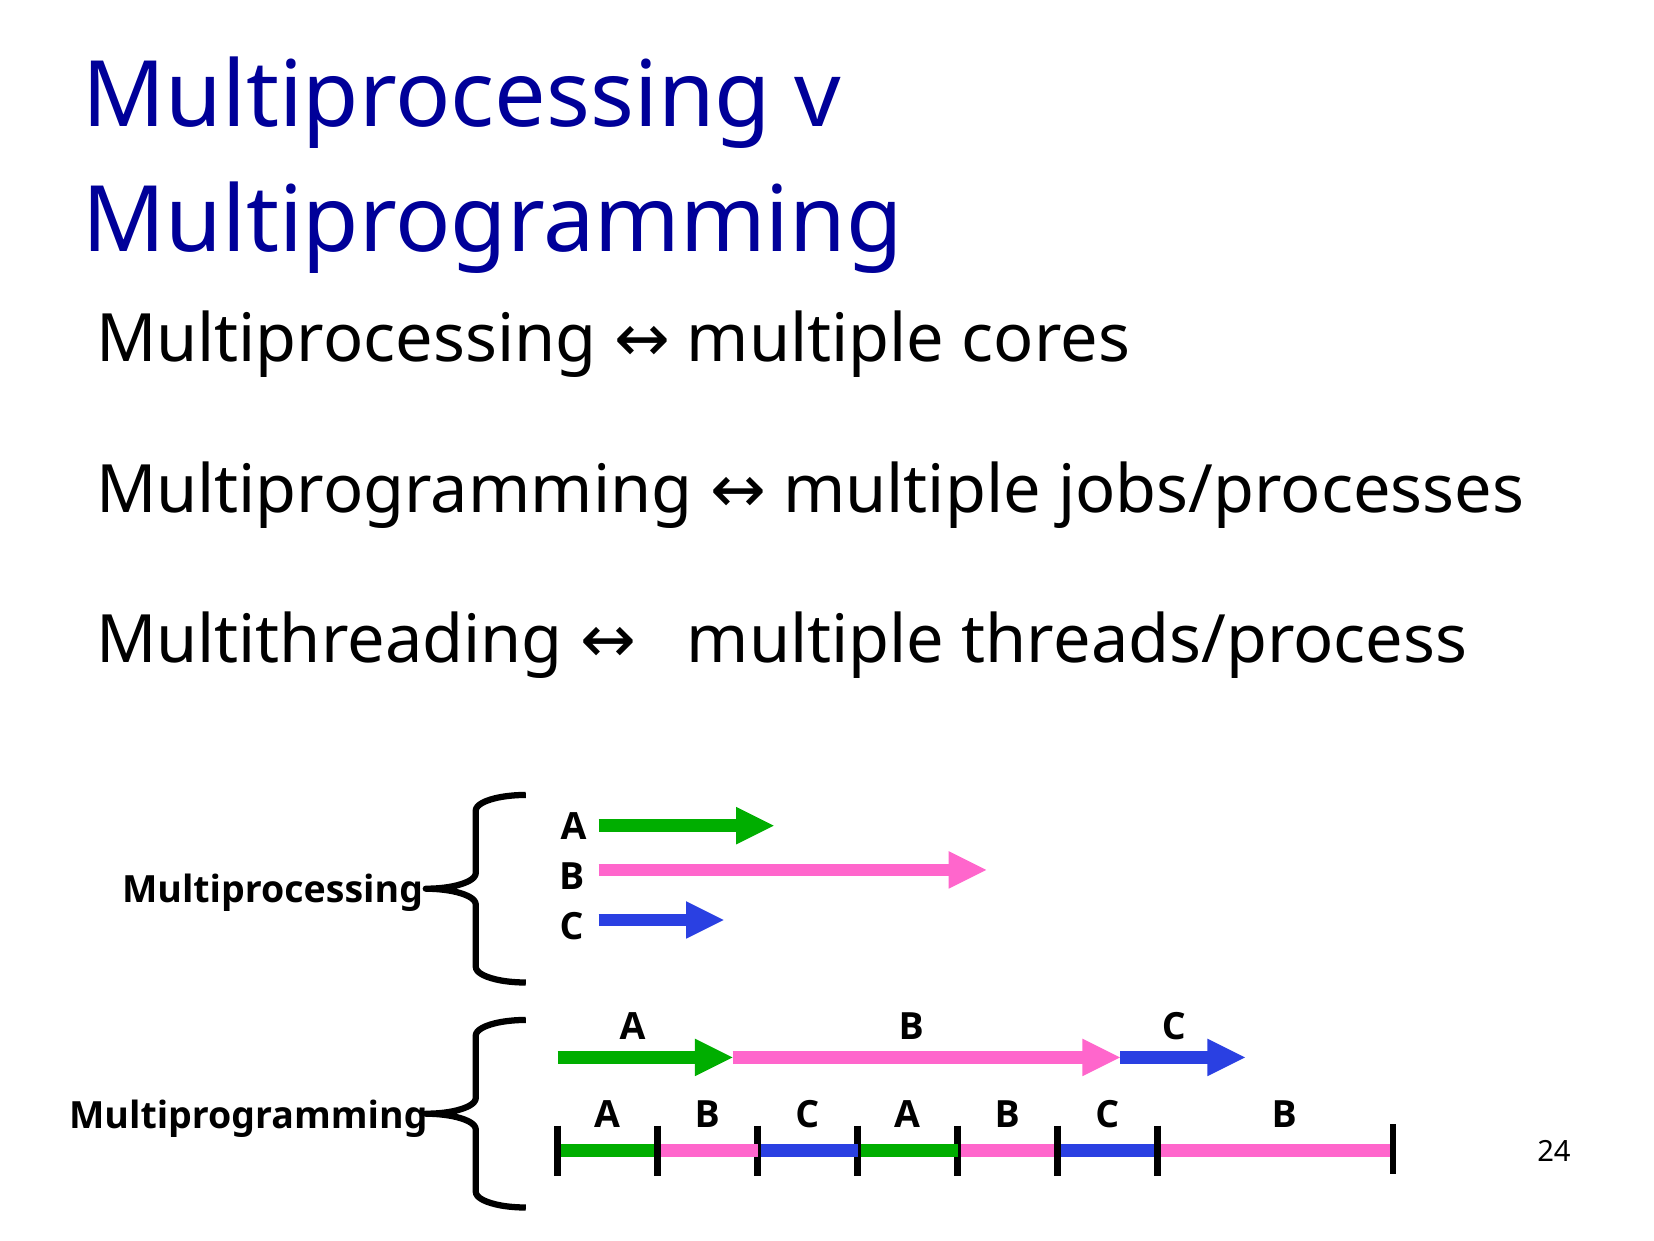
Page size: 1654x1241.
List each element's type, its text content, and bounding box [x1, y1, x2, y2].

text_box C [1147, 994, 1201, 1055]
text_box C [1080, 1082, 1135, 1143]
text_box A [545, 794, 602, 855]
text_box A [879, 1082, 936, 1143]
text_box A [604, 994, 661, 1055]
text_box B [544, 844, 600, 905]
text_box B [1256, 1082, 1312, 1143]
text_box Multiprogramming [54, 1083, 443, 1144]
title Multiprocessing v Multiprogramming [82, 49, 1571, 257]
list Multiprocessing ↔ multiple cores Multiprogramming ↔ multiple jobs/processes Multithreading ↔ multiple threads/process [60, 290, 1571, 1096]
text_box C [544, 894, 599, 955]
text_box B [679, 1082, 735, 1143]
text_box Multiprocessing [107, 857, 439, 918]
text_box C [780, 1082, 835, 1143]
text_box B [979, 1082, 1035, 1143]
text_box A [579, 1082, 636, 1143]
text_box B [883, 994, 939, 1055]
